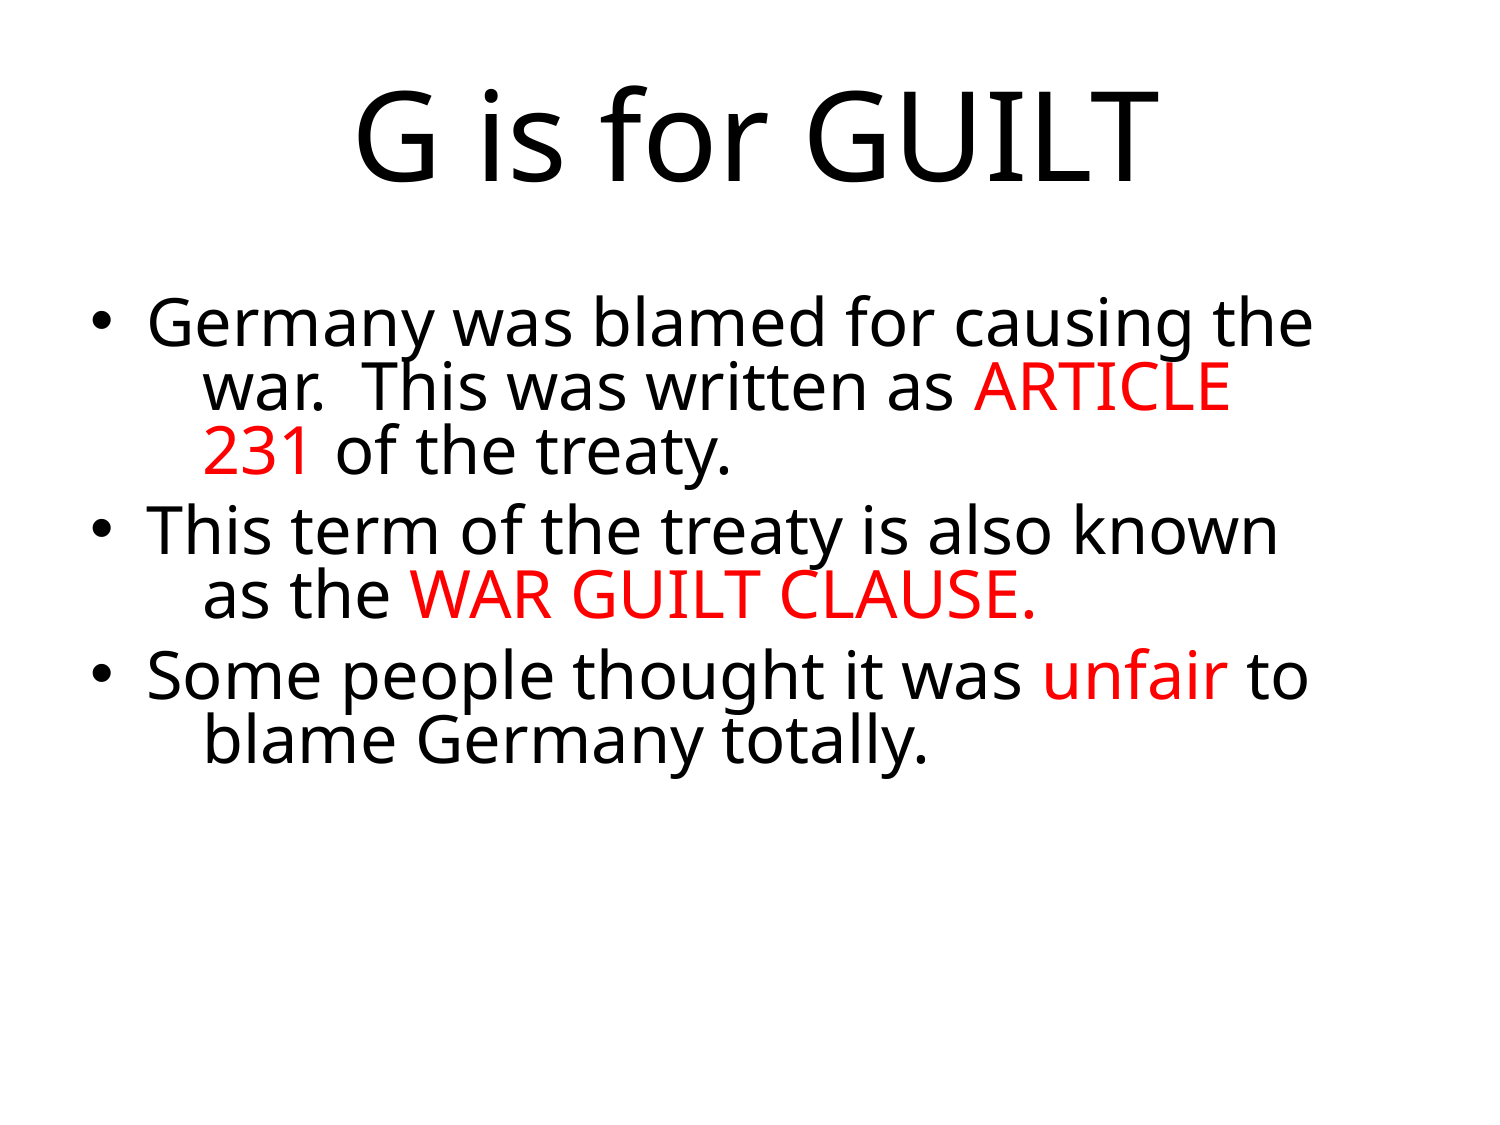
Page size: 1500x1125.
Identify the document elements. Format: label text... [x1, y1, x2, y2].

title G is for GUILT [50, 37, 1463, 225]
list Germany was blamed for causing the war. This was written as ARTICLE 231 of the treaty. This term of the treaty is also known as the WAR GUILT CLAUSE. Some people thought it was unfair to blame Germany totally. [75, 287, 1351, 963]
